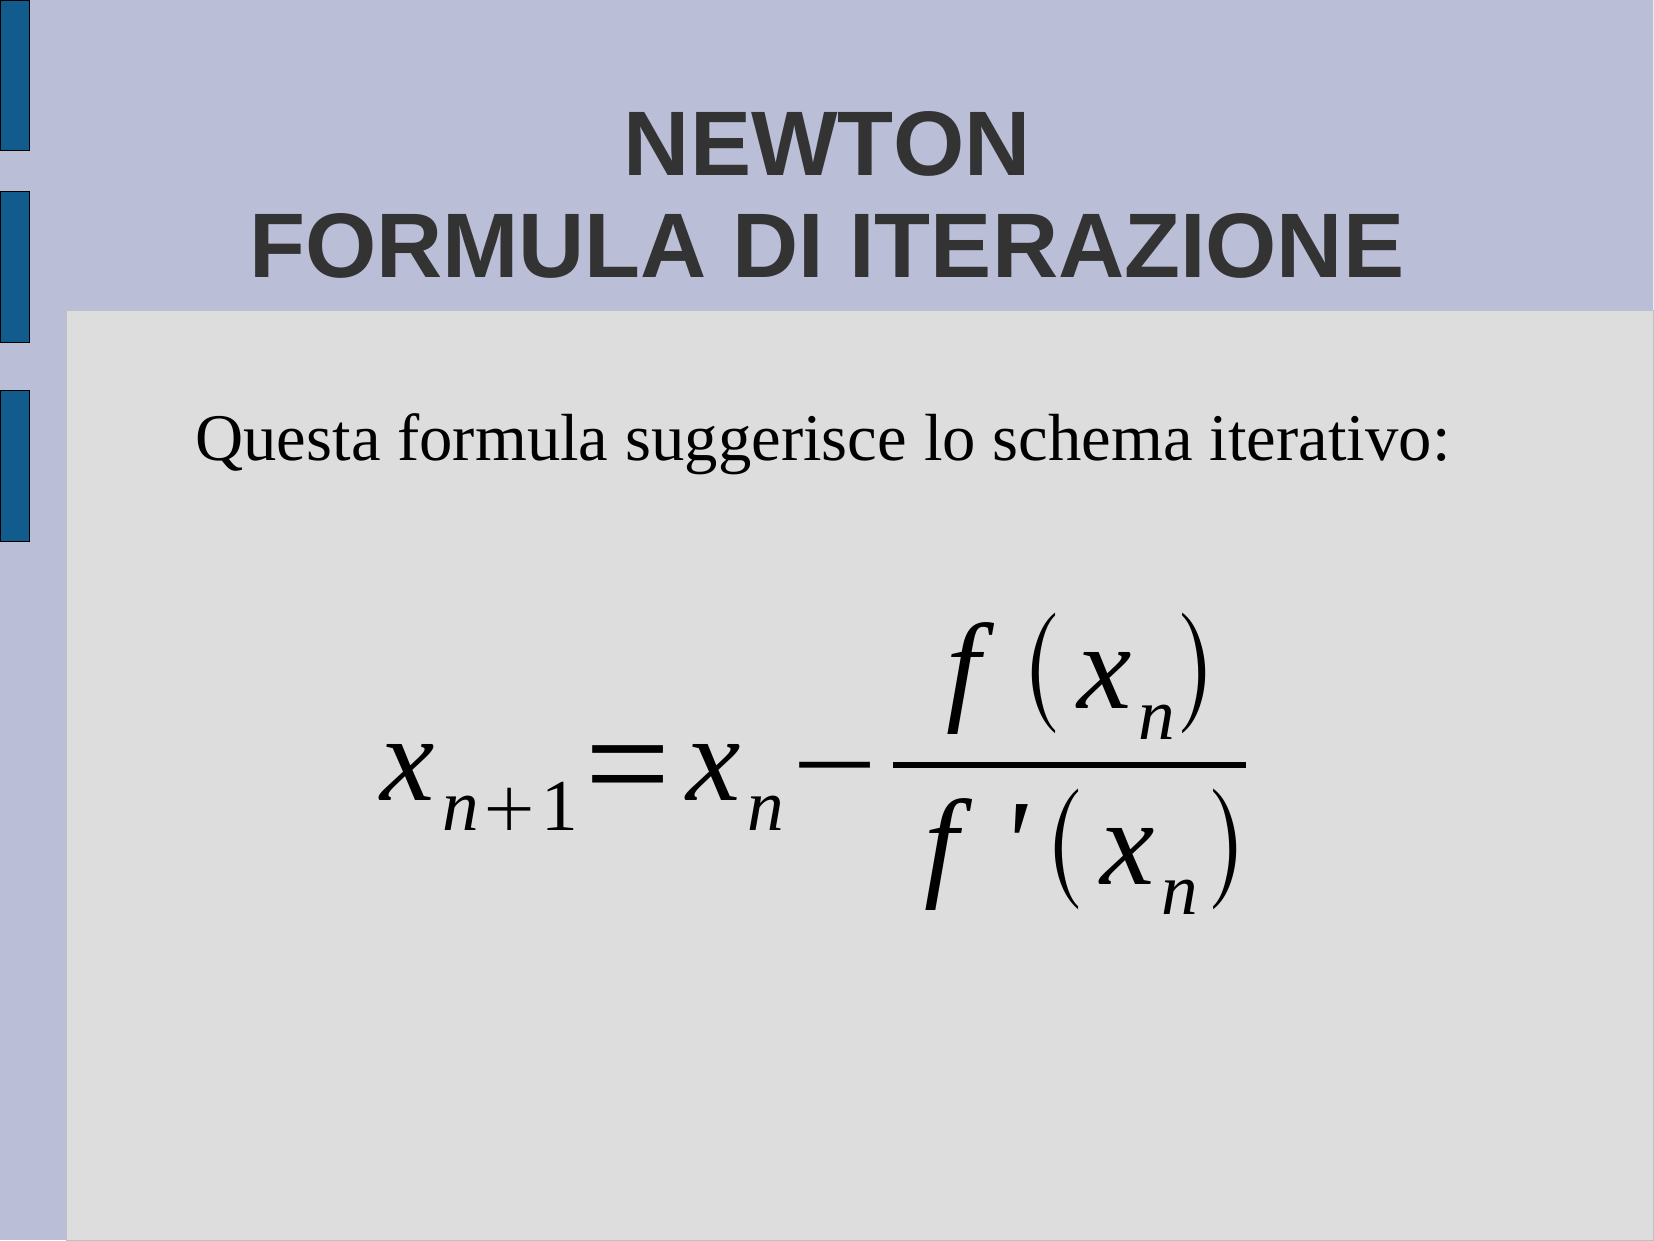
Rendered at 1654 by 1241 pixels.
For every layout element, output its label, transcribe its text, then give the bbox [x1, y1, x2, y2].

title NEWTON FORMULA DI ITERAZIONE [121, 92, 1534, 298]
subtitle Questa formula suggerisce lo schema iterativo: [118, 372, 1531, 578]
chart [342, 601, 1280, 934]
